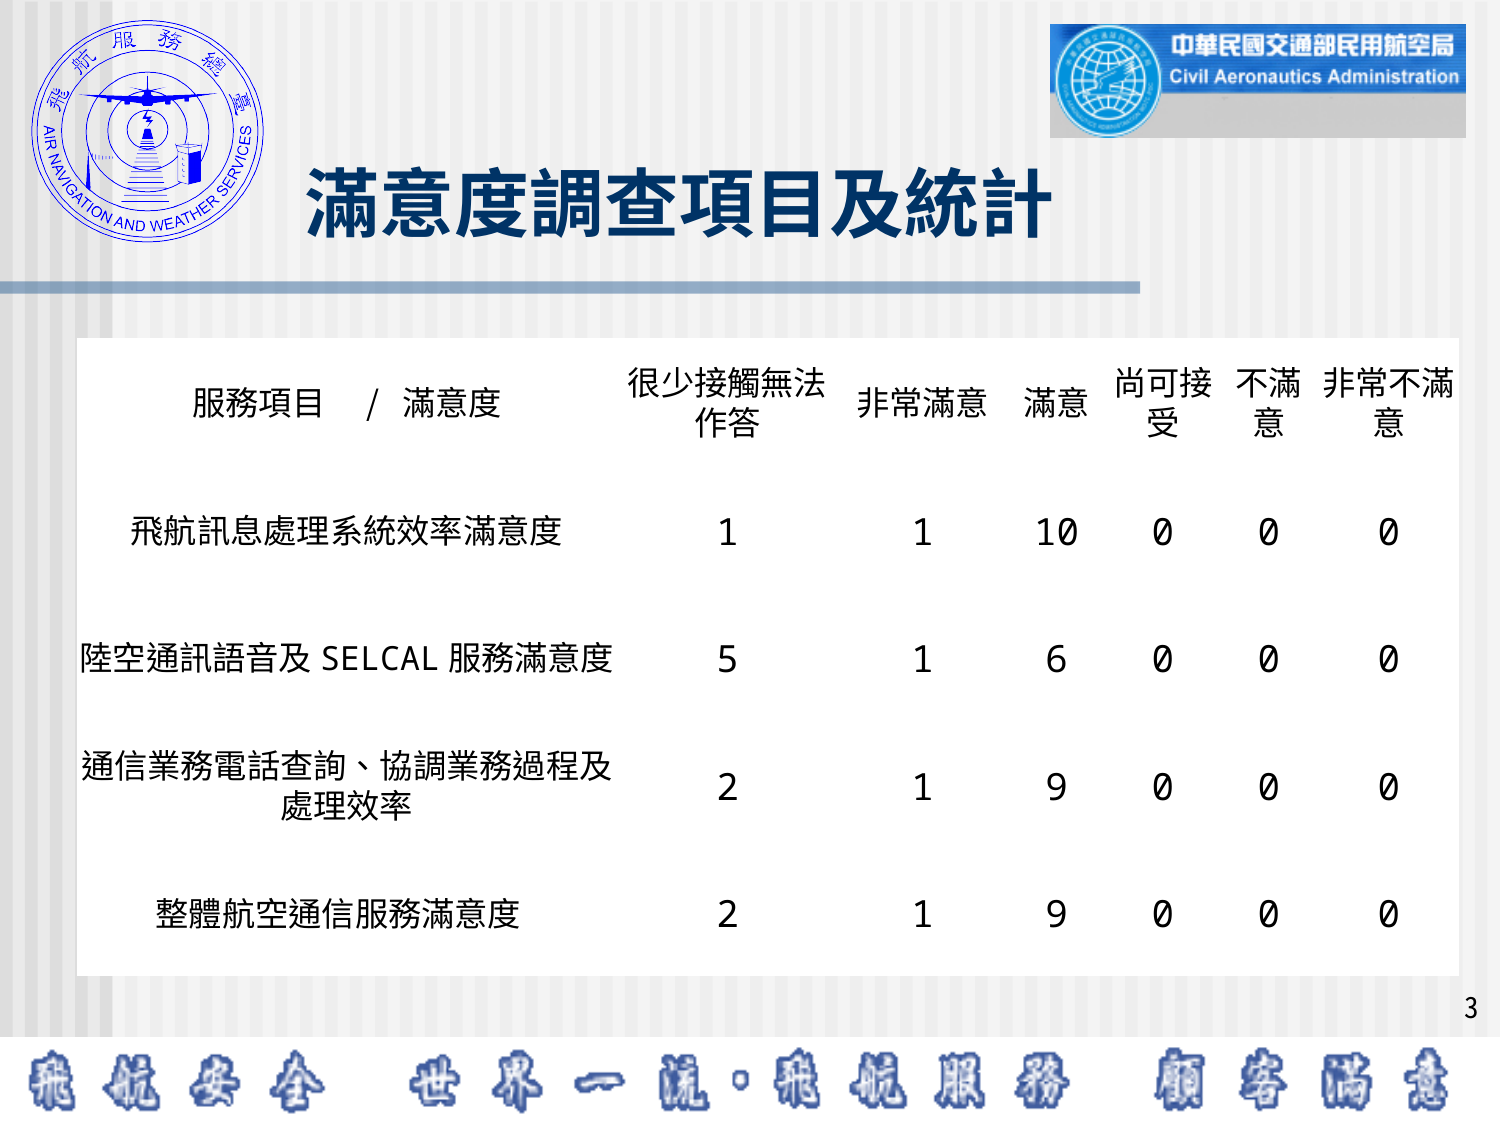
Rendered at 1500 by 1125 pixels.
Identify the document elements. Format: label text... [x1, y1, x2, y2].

text_box <編號> [1181, 964, 1495, 1040]
table_cell 0 [1318, 721, 1459, 848]
table_cell 1 [838, 721, 1007, 848]
table_cell 1 [838, 848, 1007, 976]
table_cell 5 [617, 593, 838, 721]
table_cell 0 [1220, 593, 1318, 721]
table_header 尚可接受 [1106, 338, 1220, 466]
table_cell 0 [1106, 466, 1220, 593]
table_cell 2 [617, 848, 838, 976]
table_cell 0 [1318, 466, 1459, 593]
table_cell 10 [1007, 466, 1106, 593]
table_cell 0 [1318, 848, 1459, 964]
table_cell 1 [617, 466, 838, 593]
table_cell 9 [1007, 721, 1106, 848]
table_cell 6 [1007, 593, 1106, 721]
table_header 很少接觸無法作答 [617, 338, 838, 466]
table_cell 0 [1106, 721, 1220, 848]
table_cell 陸空通訊語音及SELCAL服務滿意度 [77, 593, 617, 721]
table_header 服務項目 / 滿意度 [77, 338, 617, 466]
table_header 非常不滿意 [1318, 338, 1459, 466]
table_cell 0 [1220, 721, 1318, 848]
table_cell 1 [838, 466, 1007, 593]
table_header 非常滿意 [838, 338, 1007, 466]
table_cell 2 [617, 721, 838, 848]
table_cell 飛航訊息處理系統效率滿意度 [77, 466, 617, 593]
table_cell 1 [838, 593, 1007, 721]
table_cell 0 [1220, 466, 1318, 593]
table_header 不滿意 [1220, 338, 1318, 466]
title 滿意度調查項目及統計 [289, 148, 1436, 255]
table_cell 整體航空通信服務滿意度 [77, 848, 617, 976]
table_cell 0 [1106, 848, 1220, 976]
table_cell 0 [1220, 848, 1318, 964]
table_cell 9 [1007, 848, 1106, 976]
table_cell 通信業務電話查詢、協調業務過程及處理效率 [77, 721, 617, 848]
table_cell 0 [1106, 593, 1220, 721]
table_cell 0 [1318, 593, 1459, 721]
table_header 滿意 [1007, 338, 1106, 466]
